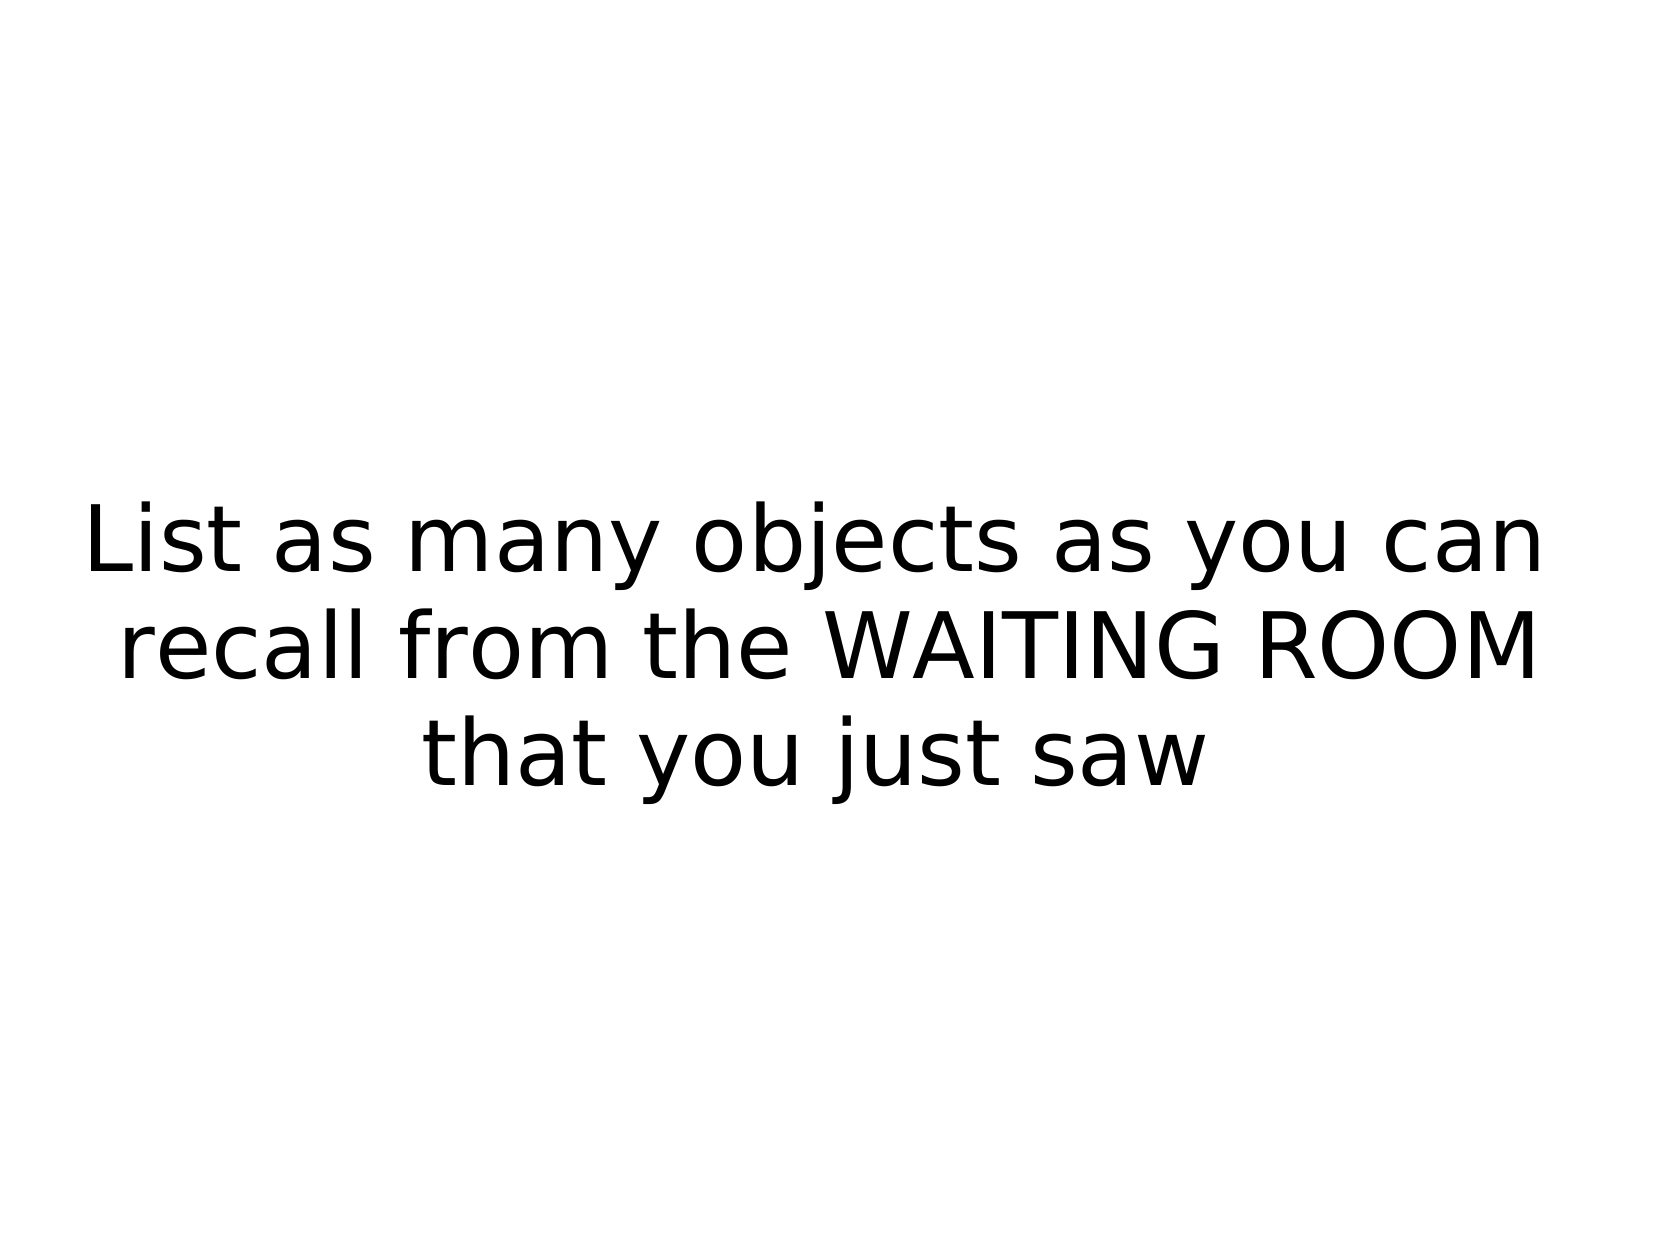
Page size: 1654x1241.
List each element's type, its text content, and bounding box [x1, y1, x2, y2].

title List as many objects as you can recall from the WAITING ROOM that you just saw [75, 486, 1558, 808]
